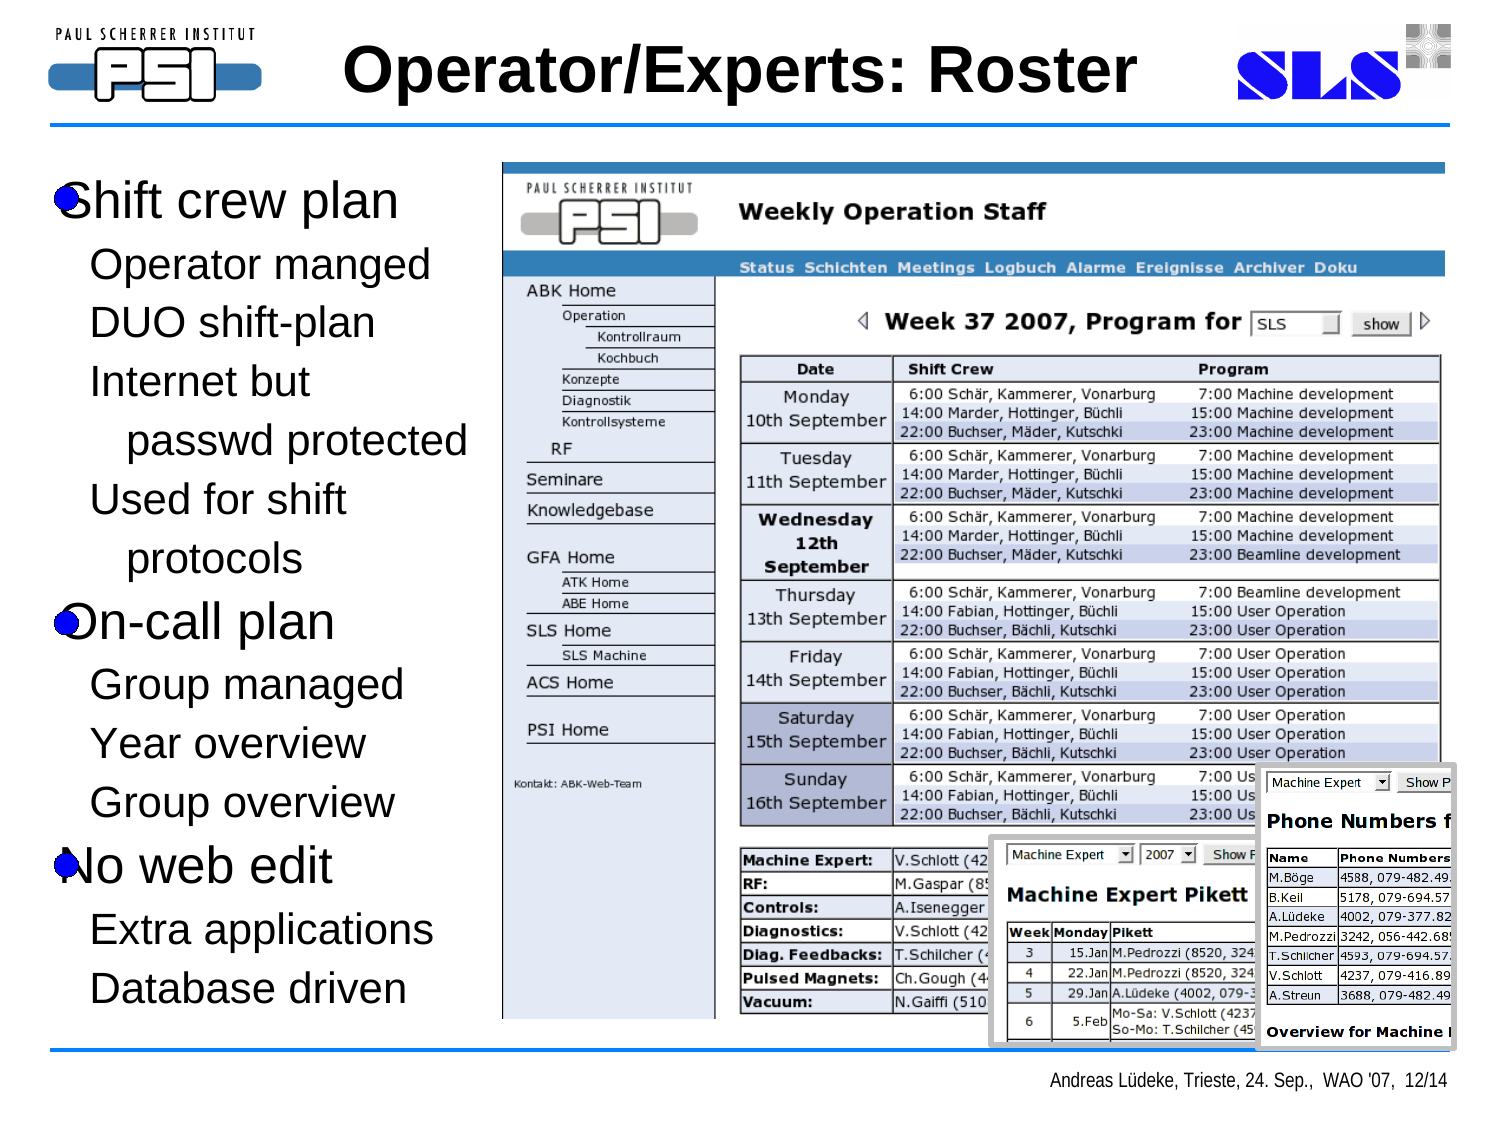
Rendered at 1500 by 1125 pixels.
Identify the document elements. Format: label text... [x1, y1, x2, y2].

picture [37, 12, 276, 113]
text_box [54, 610, 79, 635]
title Operator/Experts: Roster [50, 25, 1451, 113]
text_box [54, 186, 79, 211]
picture [993, 840, 1255, 1042]
text_box Shift crew plan Operator manged DUO shift-plan Internet but passwd protected Used for shift protocols On-call plan Group managed Year overview Group overview No web edit Extra applications Database driven [58, 171, 475, 1013]
picture [502, 162, 1445, 1019]
picture [1260, 767, 1452, 1046]
text_box [54, 852, 79, 878]
